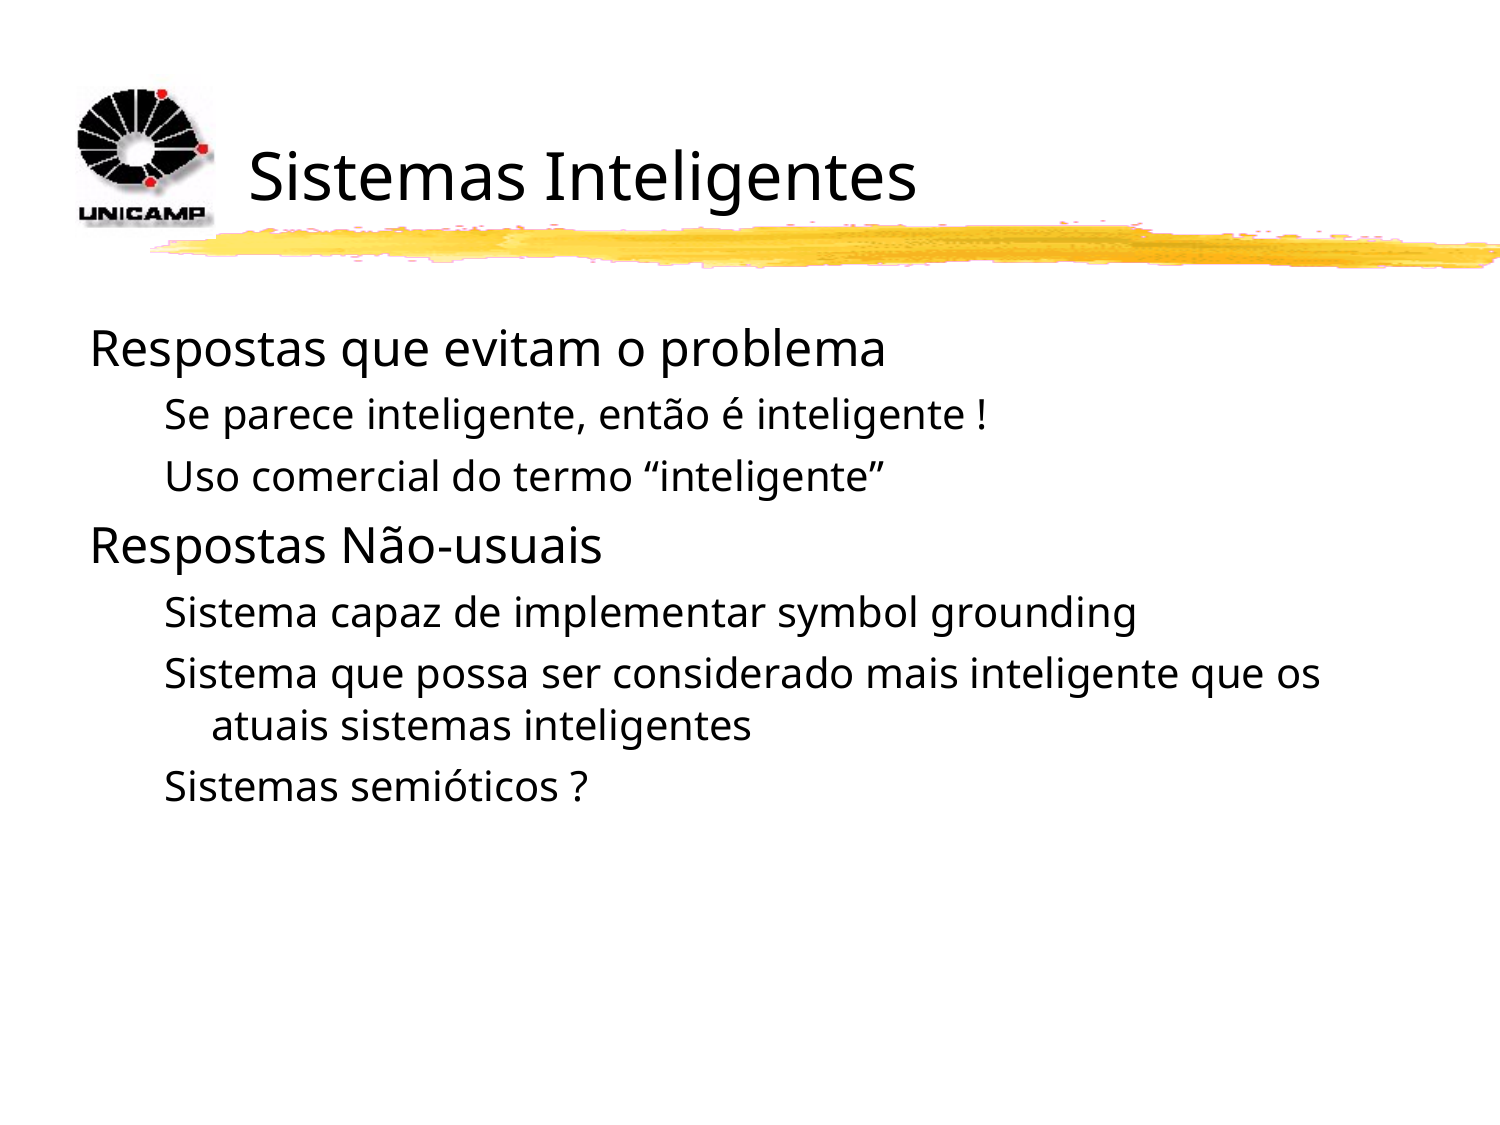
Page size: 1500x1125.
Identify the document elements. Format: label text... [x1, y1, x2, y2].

list Respostas que evitam o problema Se parece inteligente, então é inteligente ! Uso comercial do termo “inteligente” Respostas Não-usuais Sistema capaz de implementar symbol grounding Sistema que possa ser considerado mais inteligente que os atuais sistemas inteligentes Sistemas semióticos ? [74, 309, 1417, 994]
picture [75, 74, 1500, 279]
title Sistemas Inteligentes [233, 37, 1434, 225]
